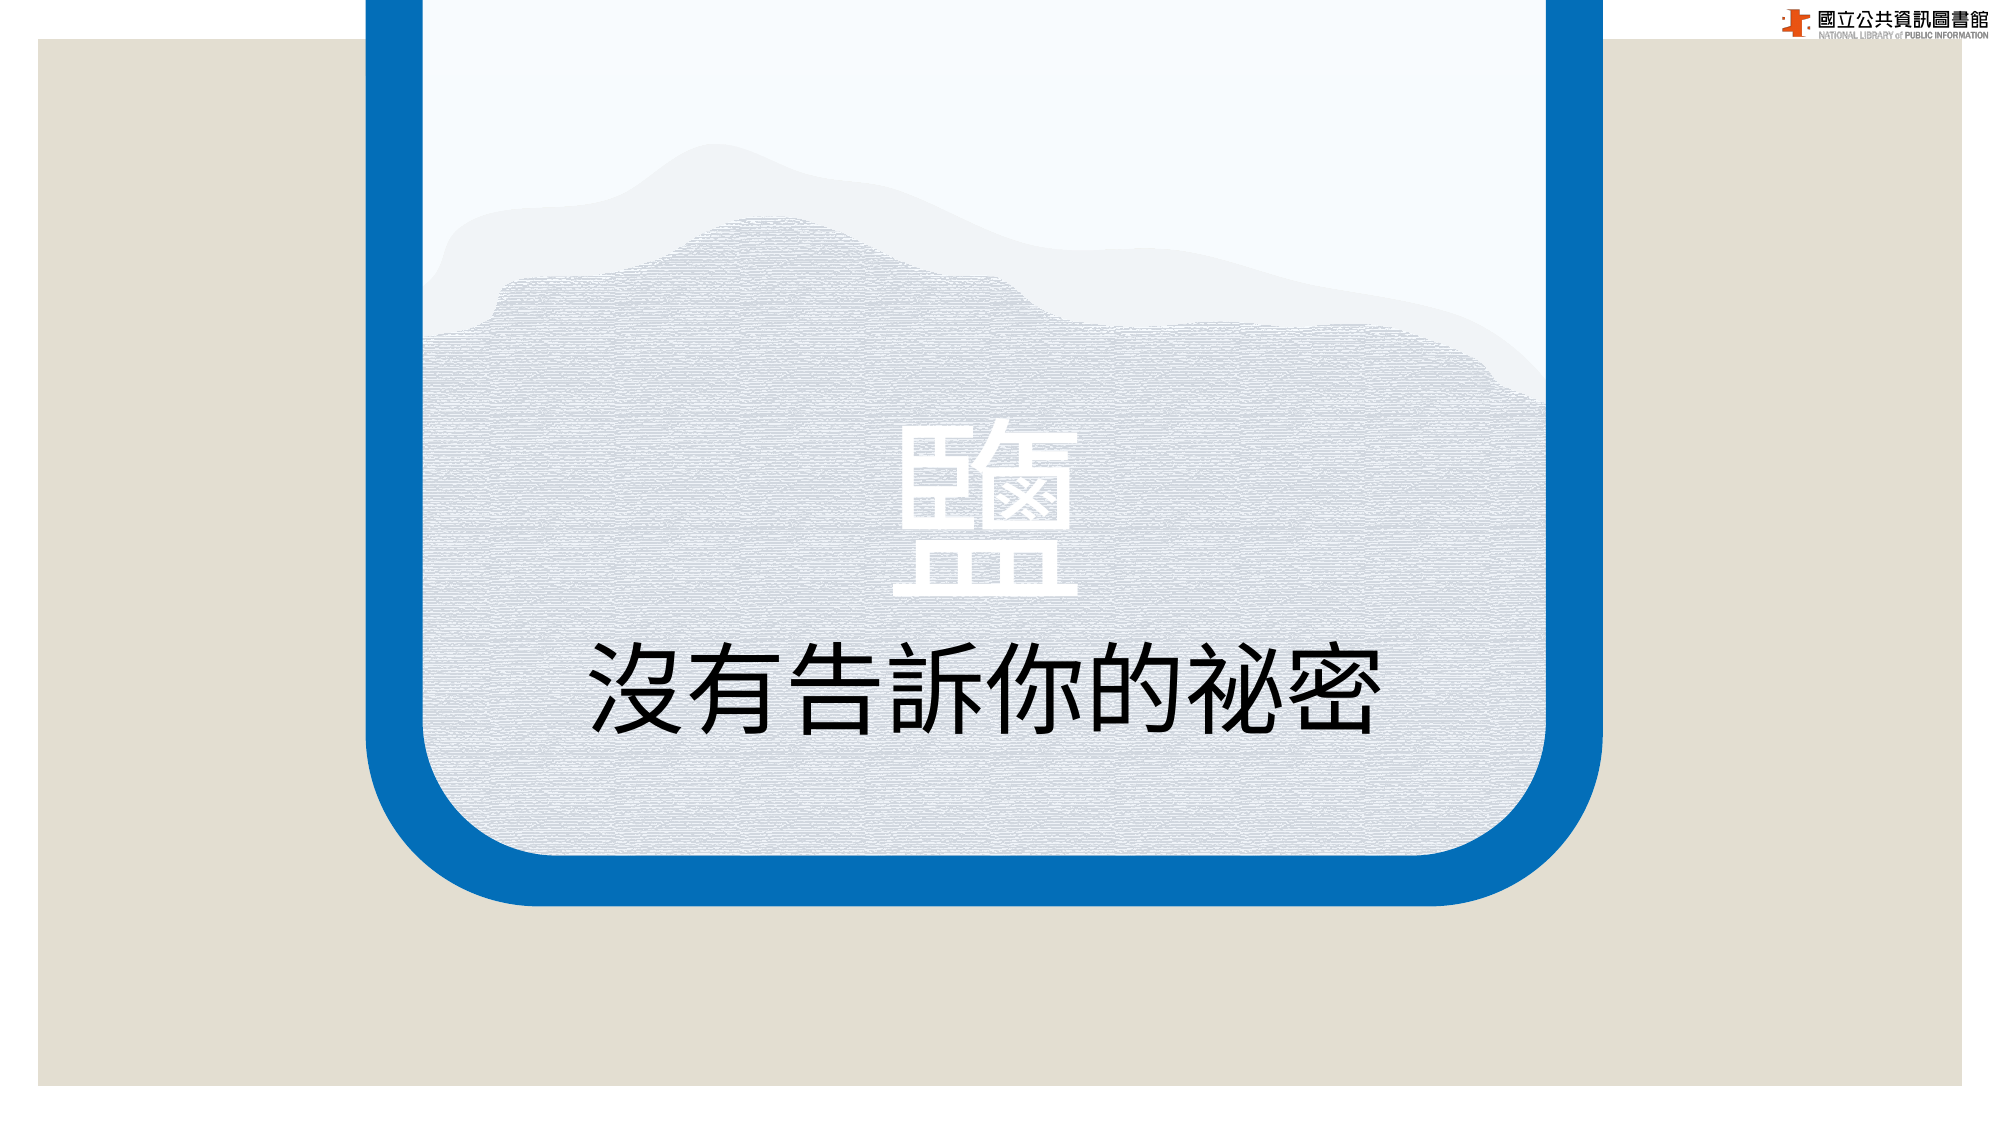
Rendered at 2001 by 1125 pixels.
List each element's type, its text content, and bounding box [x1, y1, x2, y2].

picture [241, 0, 1730, 1034]
text_box 鹽 沒有告訴你的祕密 [566, 378, 1405, 758]
